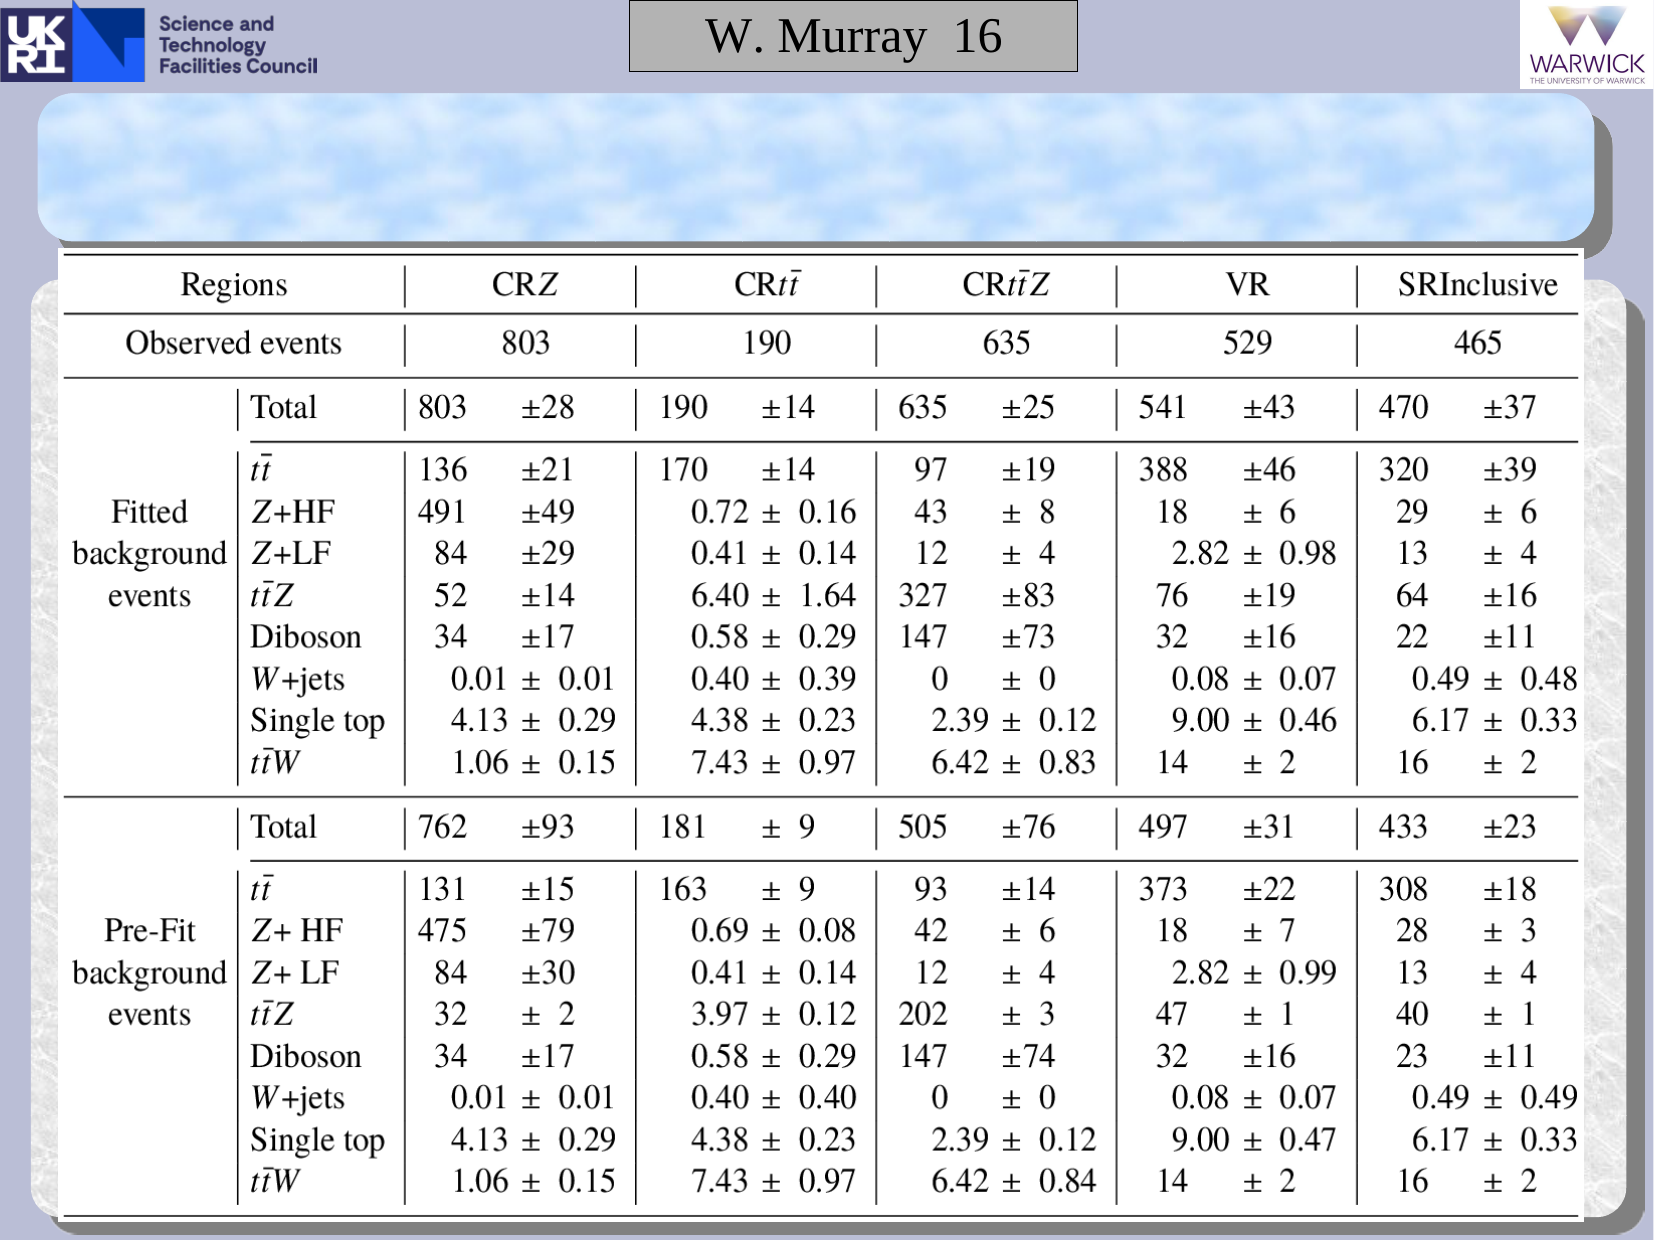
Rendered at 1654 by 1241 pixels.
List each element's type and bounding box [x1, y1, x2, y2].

picture [37, 93, 1595, 242]
picture [0, 0, 317, 82]
picture [1520, 0, 1654, 89]
picture [30, 248, 1627, 1222]
